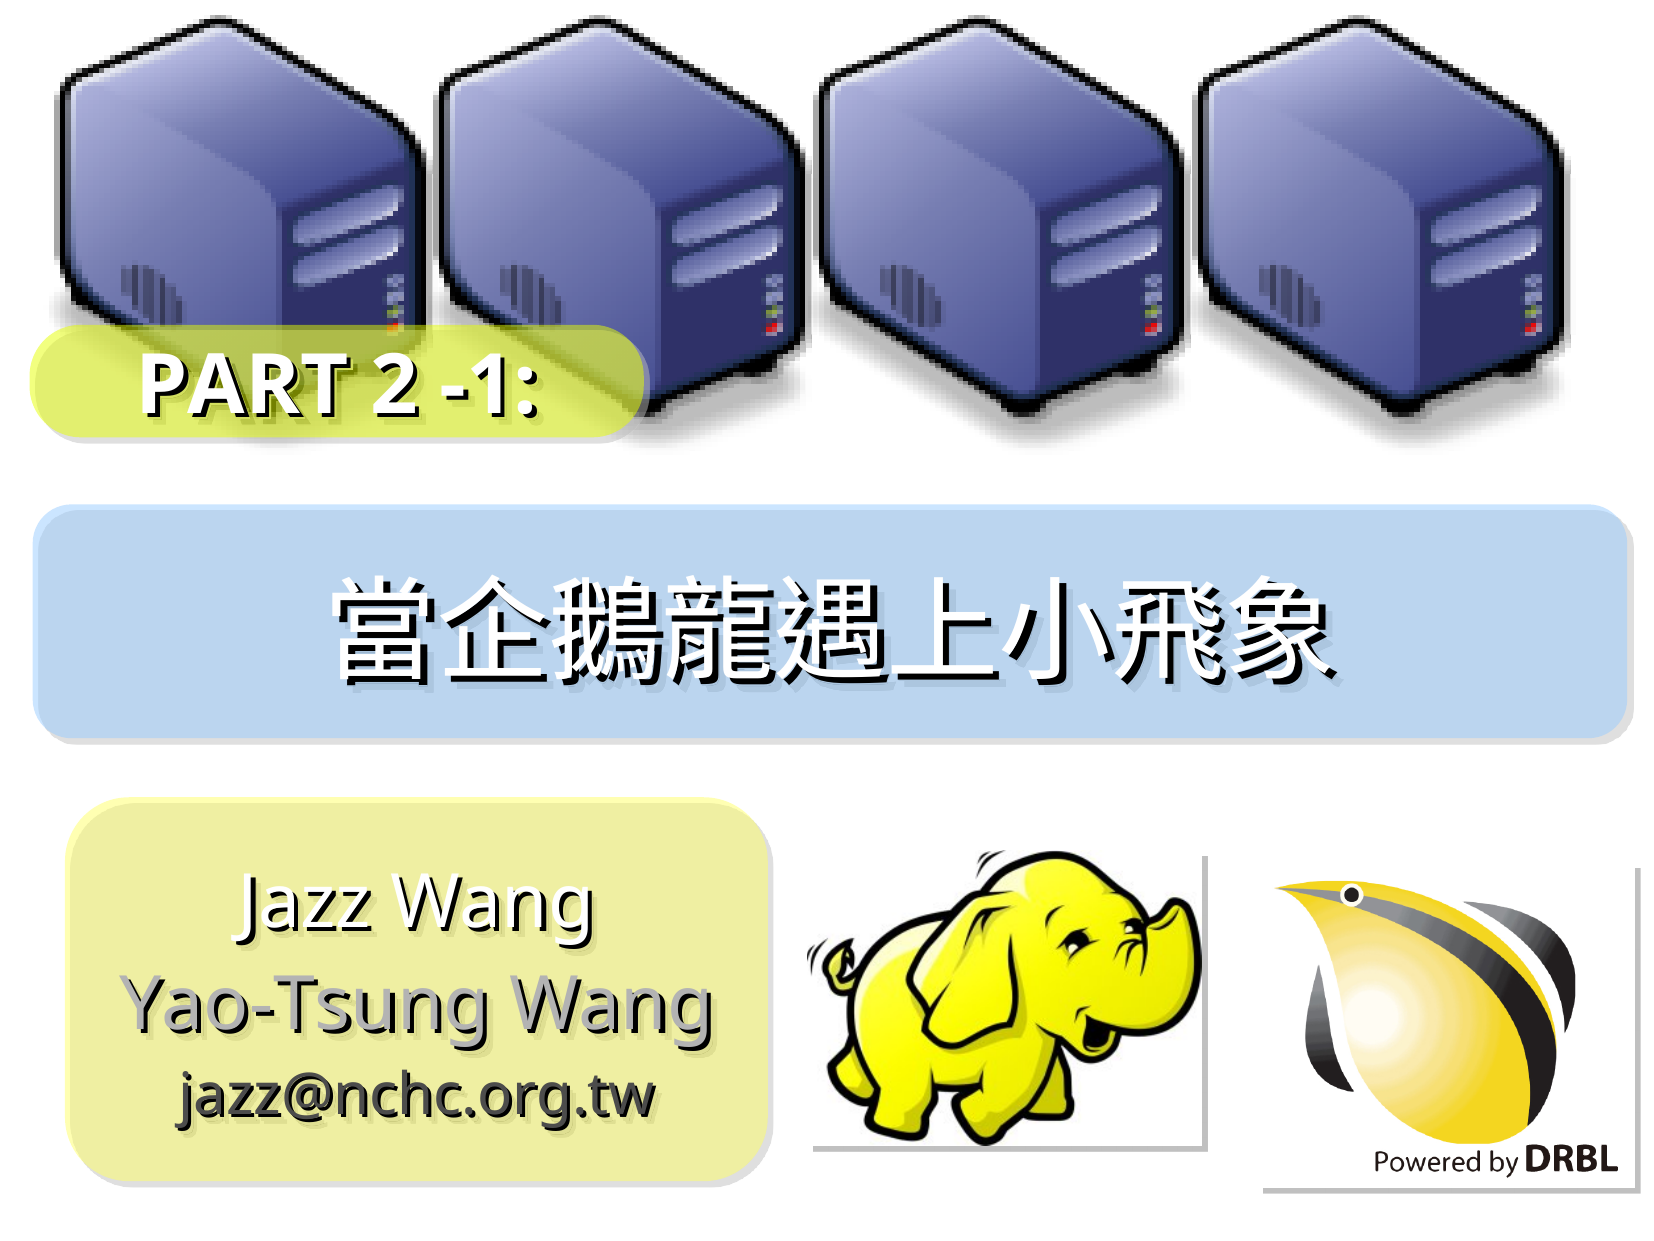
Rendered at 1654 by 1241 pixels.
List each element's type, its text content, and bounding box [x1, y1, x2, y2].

picture [27, 2, 1609, 502]
text_box PART 2 -1: [29, 324, 644, 438]
picture [807, 850, 1202, 1146]
text_box 當企鵝龍遇上小飛象 [32, 504, 1628, 739]
picture [1257, 862, 1635, 1188]
text_box Jazz Wang Yao-Tsung Wang jazz@nchc.org.tw [64, 797, 768, 1182]
